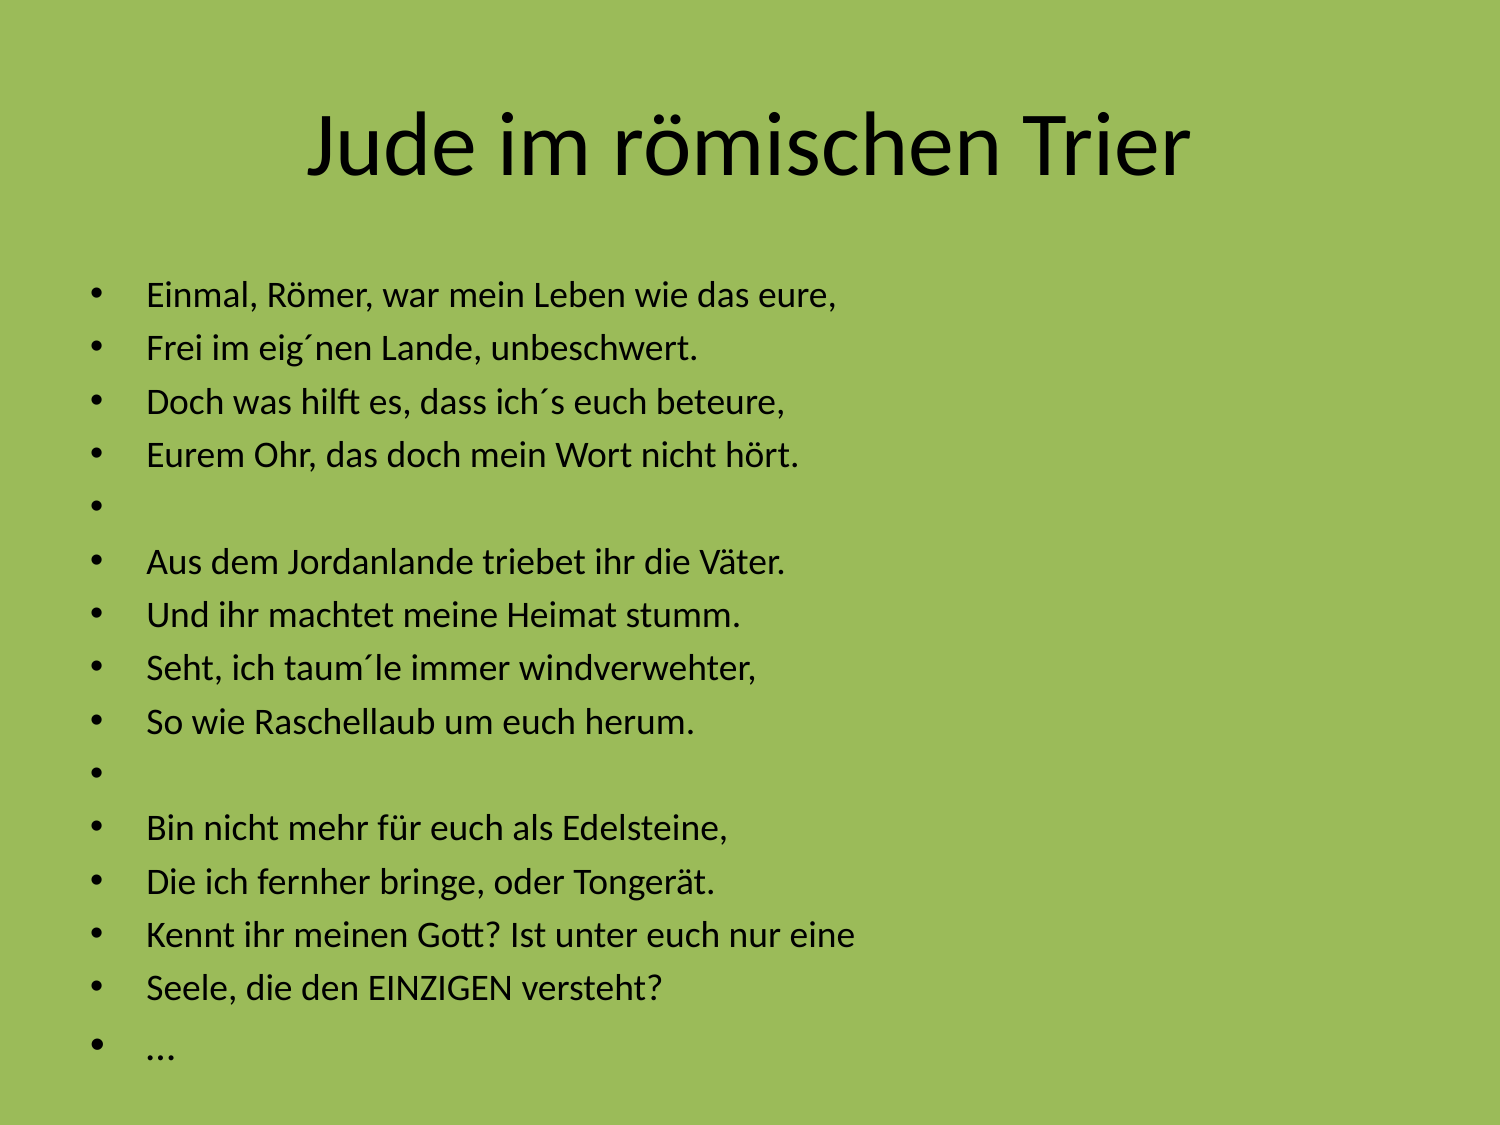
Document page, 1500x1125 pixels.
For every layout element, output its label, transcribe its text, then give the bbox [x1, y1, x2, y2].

list Einmal, Römer, war mein Leben wie das eure, Frei im eig´nen Lande, unbeschwert. Doch was hilft es, dass ich´s euch beteure, Eurem Ohr, das doch mein Wort nicht hört. Aus dem Jordanlande triebet ihr die Väter. Und ihr machtet meine Heimat stumm. Seht, ich taum´le immer windverwehter, So wie Raschellaub um euch herum. Bin nicht mehr für euch als Edelsteine, Die ich fernher bringe, oder Tongerät. Kennt ihr meinen Gott? Ist unter euch nur eine Seele, die den EINZIGEN versteht? … [75, 262, 1426, 1083]
title Jude im römischen Trier [75, 45, 1426, 233]
